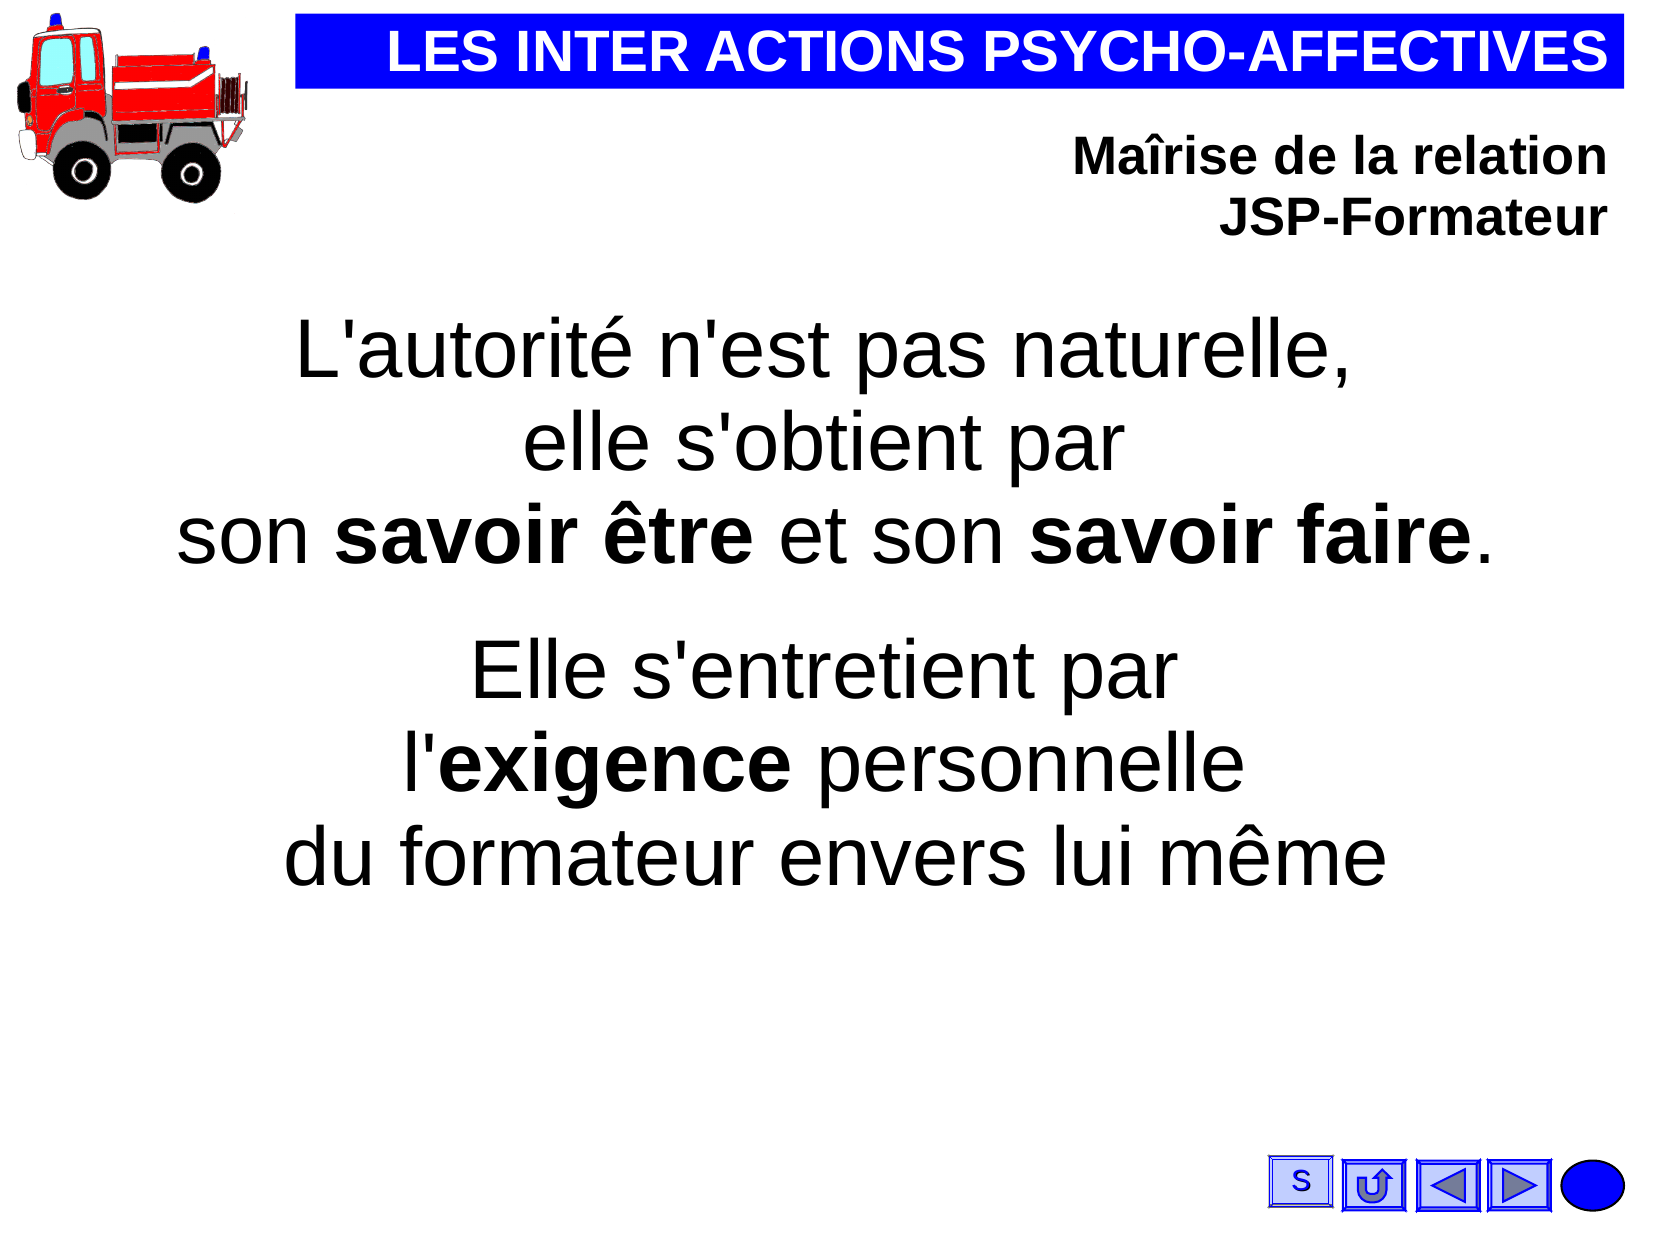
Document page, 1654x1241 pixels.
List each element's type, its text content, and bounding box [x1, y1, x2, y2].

text_box Maîrise de la relation JSP-Formateur [1056, 118, 1624, 311]
text_box LES INTER ACTIONS PSYCHO-AFFECTIVES [295, 13, 1625, 89]
text_box L'autorité n'est pas naturelle, elle s'obtient par son savoir être et son savoir faire. Elle s'entretient par l'exigence personnelle du formateur envers lui même [29, 295, 1644, 937]
text_box [1561, 1160, 1625, 1211]
picture [8, 8, 257, 216]
